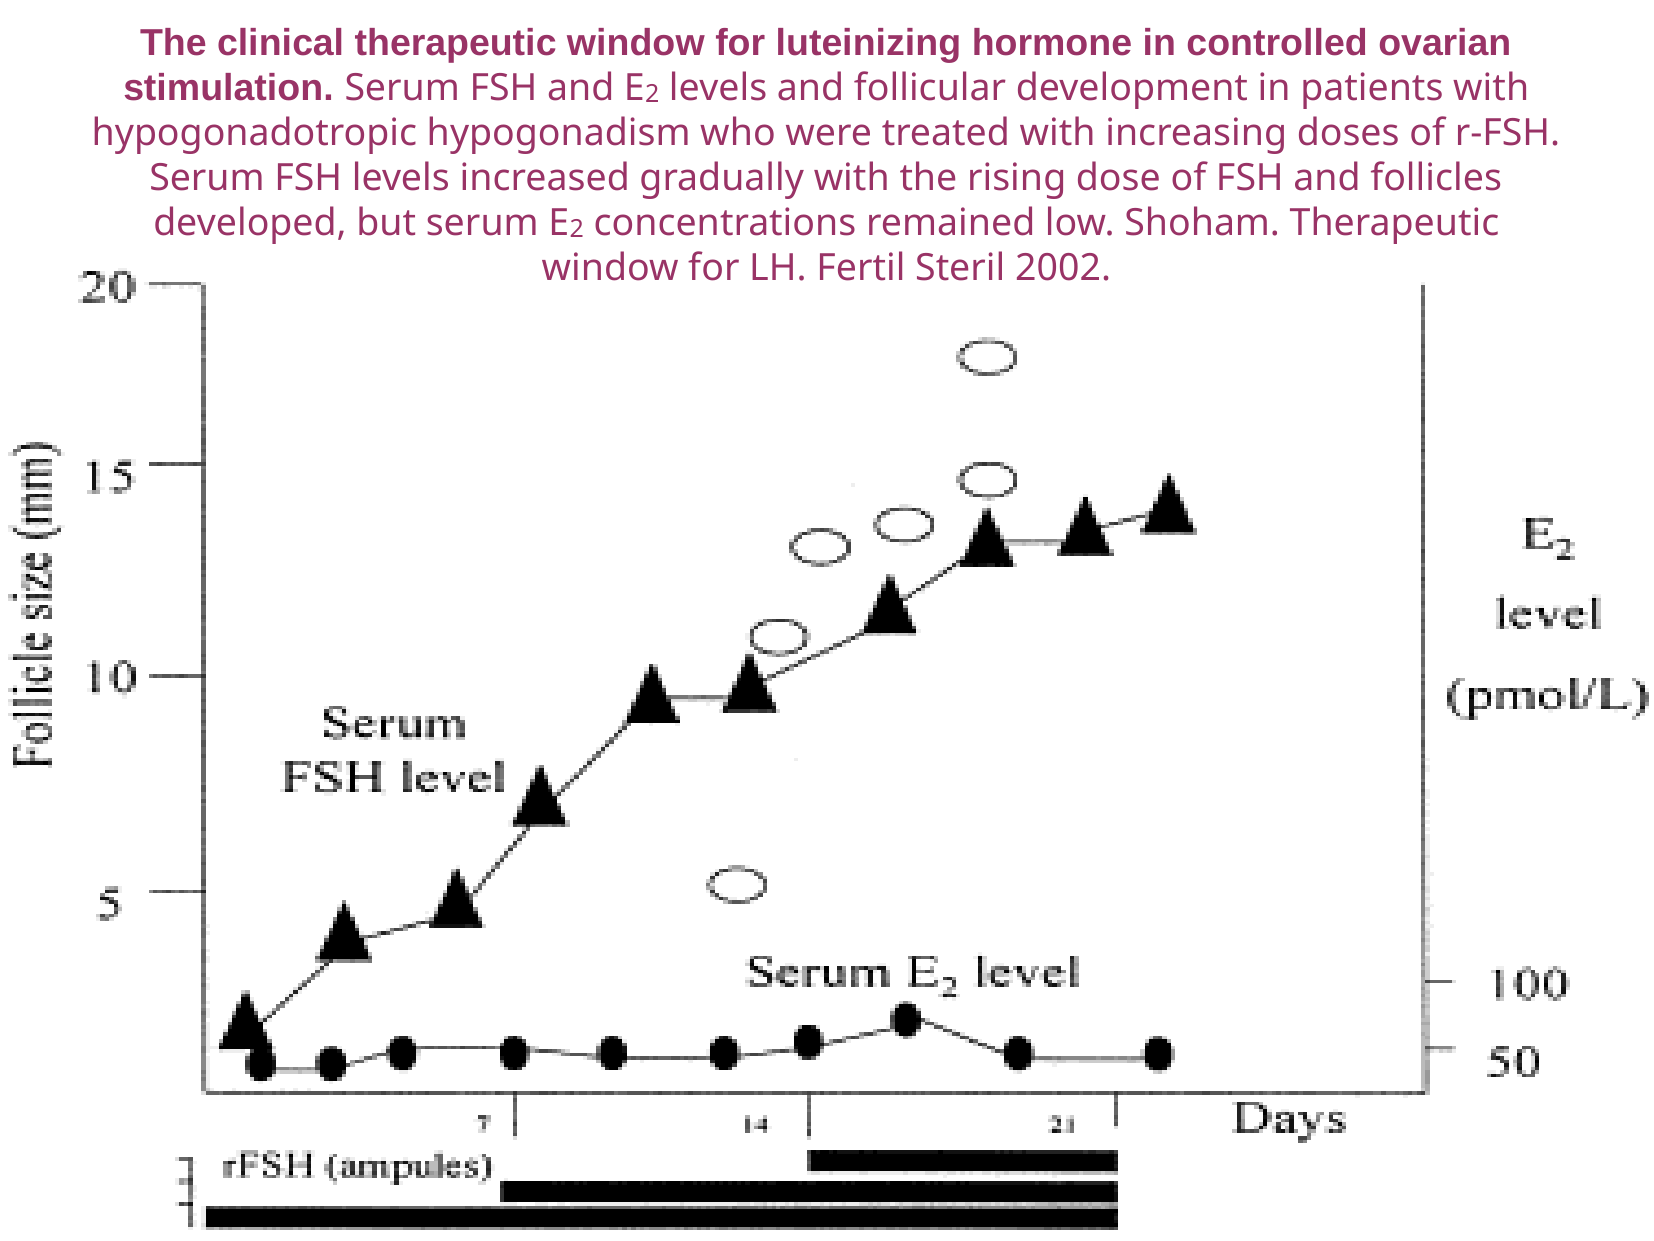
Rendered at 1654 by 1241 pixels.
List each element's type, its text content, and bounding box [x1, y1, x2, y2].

picture [0, 265, 1654, 1241]
title The clinical therapeutic window for luteinizing hormone in controlled ovarian stimulation. Serum FSH and E2 levels and follicular development in patients with hypogonadotropic hypogonadism who were treated with increasing doses of r-FSH. Serum FSH levels increased gradually with the rising dose of FSH and follicles developed, but serum E2 concentrations remained low. Shoham. Therapeutic window for LH. Fertil Steril 2002. [82, 8, 1571, 298]
